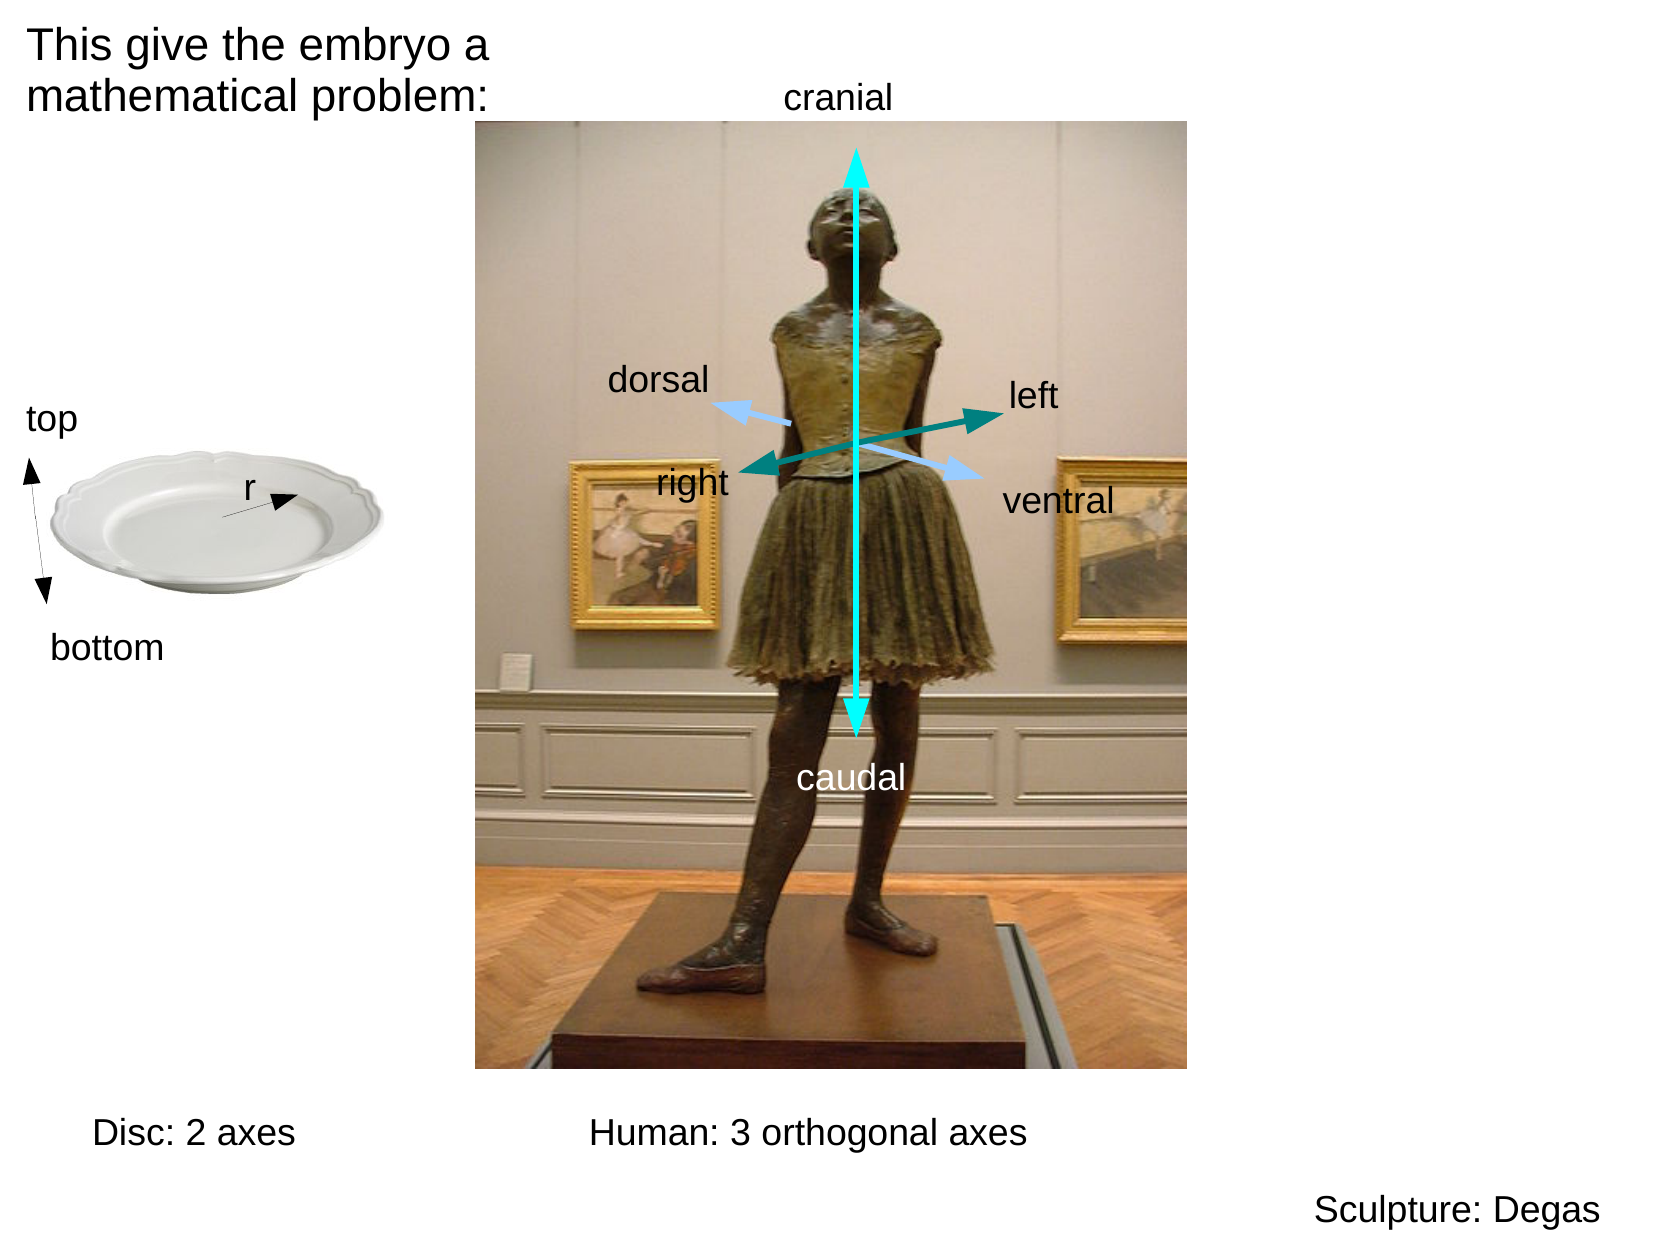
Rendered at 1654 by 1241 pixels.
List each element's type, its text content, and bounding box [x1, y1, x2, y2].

text_box dorsal [592, 351, 779, 409]
text_box cranial [768, 69, 966, 127]
picture [475, 121, 1187, 1069]
text_box right [641, 454, 834, 512]
text_box r [228, 459, 357, 516]
text_box caudal [781, 749, 1033, 806]
picture [27, 272, 410, 774]
text_box bottom [35, 618, 207, 676]
text_box Disc: 2 axes Human: 3 orthogonal axes [77, 1103, 1233, 1161]
text_box top [11, 389, 158, 447]
text_box left [994, 367, 1251, 425]
text_box Sculpture: Degas [1299, 1181, 1654, 1241]
text_box This give the embryo a mathematical problem: [11, 11, 711, 129]
text_box ventral [987, 472, 1140, 529]
